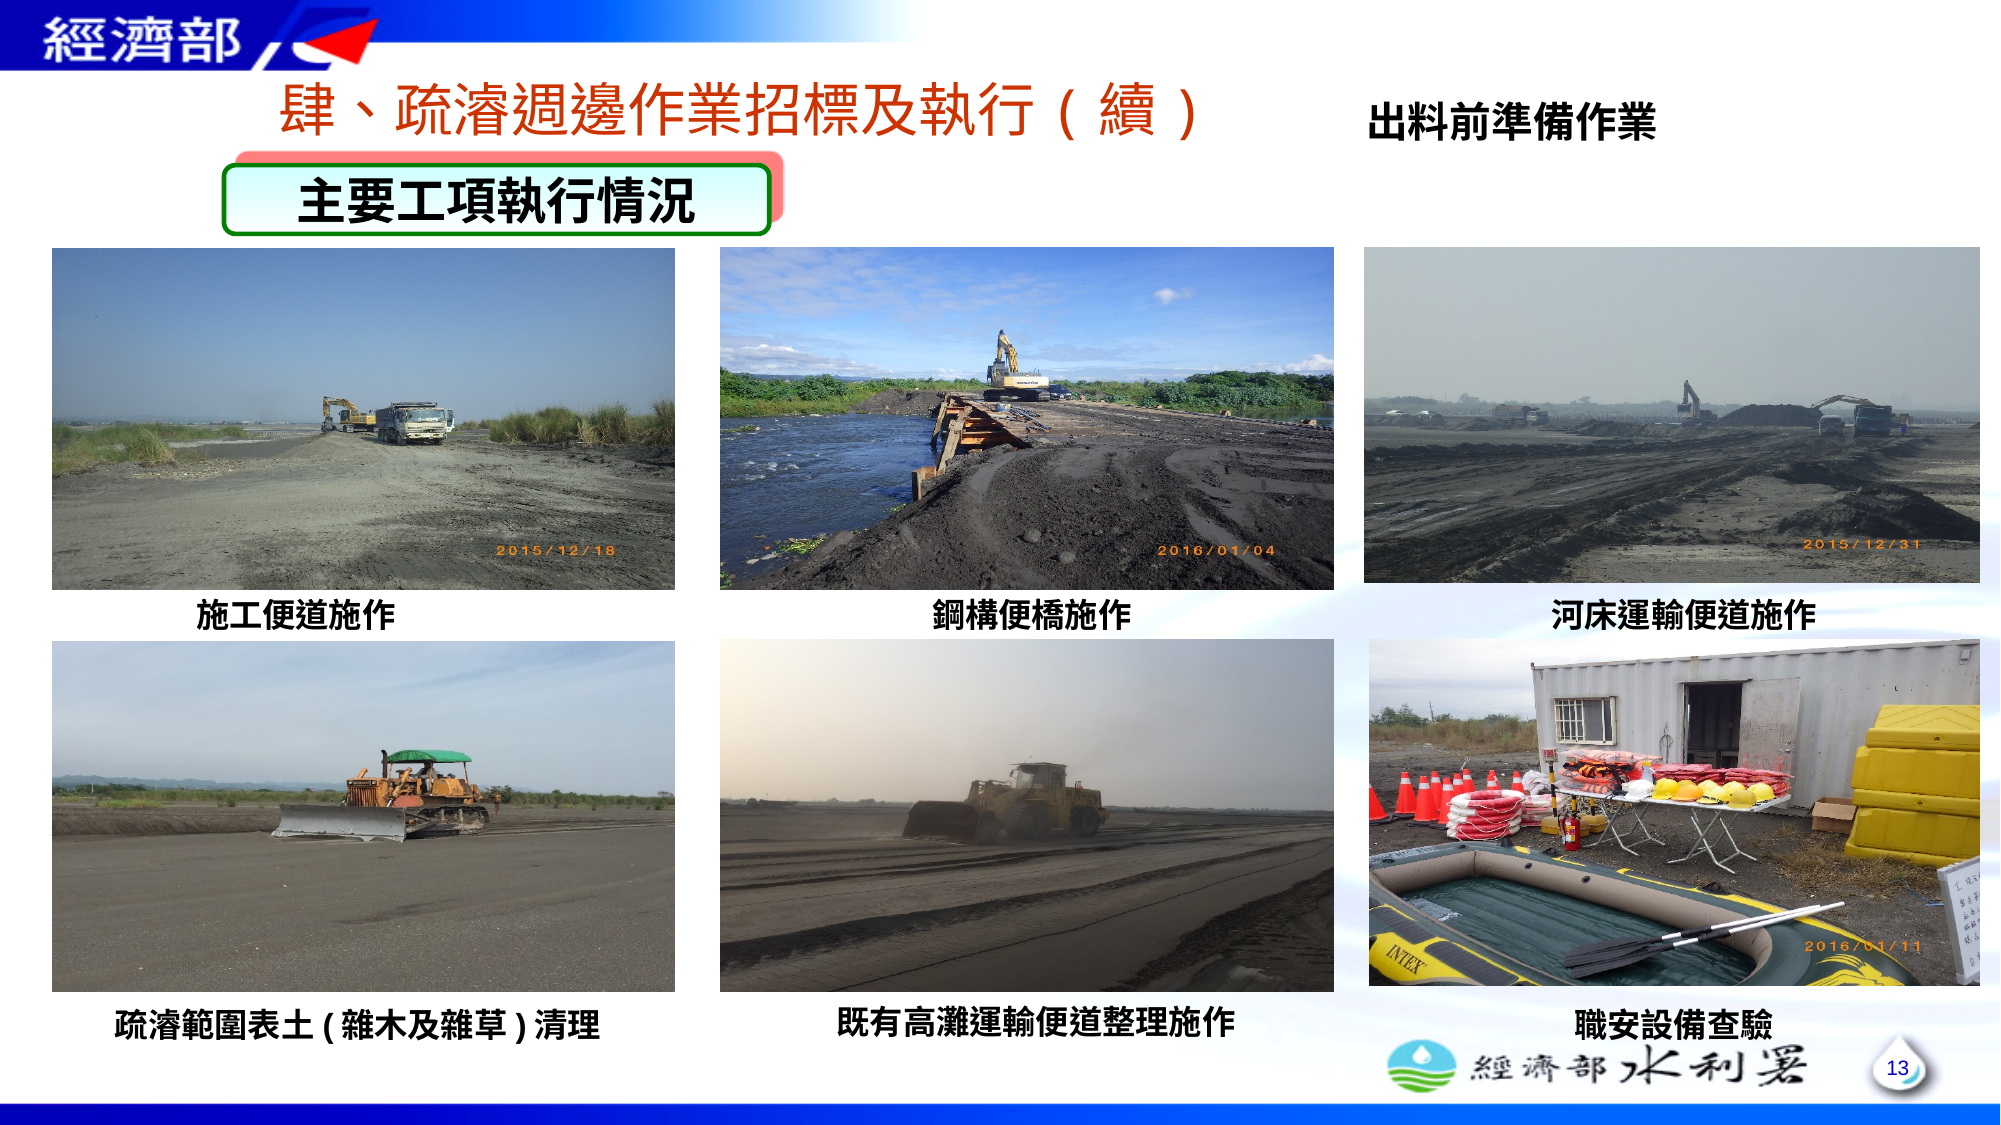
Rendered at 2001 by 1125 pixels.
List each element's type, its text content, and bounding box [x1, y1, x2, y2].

text_box 既有高灘運輸便道整理施作 [720, 993, 1352, 1050]
text_box 出料前準備作業 [1351, 47, 2000, 154]
picture [52, 641, 675, 992]
text_box 主要工項執行情況 [223, 165, 770, 234]
text_box 施工便道施作 [181, 590, 512, 641]
text_box 疏濬範圍表土(雜木及雜草)清理 [0, 996, 701, 1052]
picture [1369, 639, 1980, 986]
picture [52, 248, 675, 590]
picture [1364, 247, 1980, 583]
picture [720, 247, 1334, 590]
text_box 職安設備查驗 [1358, 996, 1990, 1053]
text_box 河床運輸便道施作 [1369, 586, 2000, 642]
text_box 肆、疏濬週邊作業招標及執行(續) [263, 79, 1609, 167]
picture [720, 639, 1334, 992]
text_box 鋼構便橋施作 [716, 586, 1348, 642]
